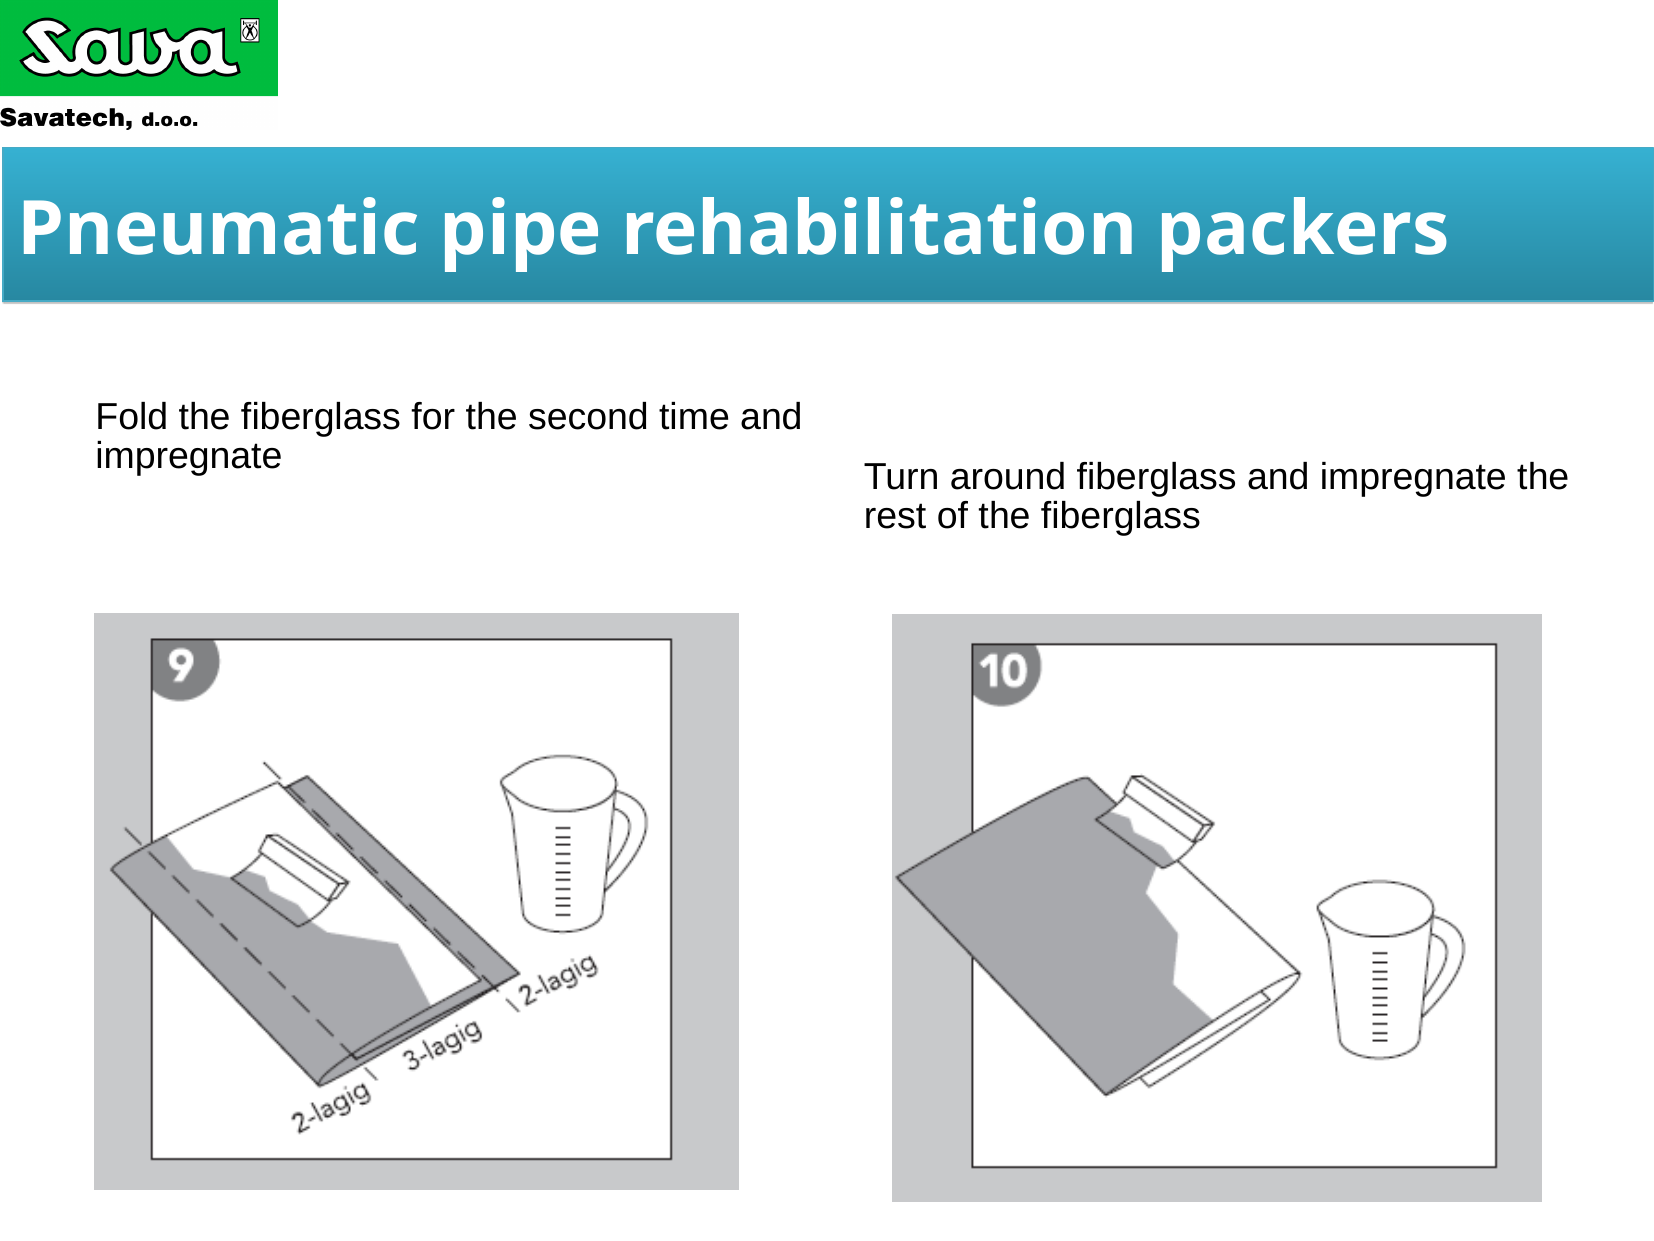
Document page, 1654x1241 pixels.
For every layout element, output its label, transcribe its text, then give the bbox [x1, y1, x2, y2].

text_box Turn around fiberglass and impregnate the rest of the fiberglass [832, 407, 1601, 585]
text_box Fold the fiberglass for the second time and impregnate [65, 347, 833, 525]
picture [0, 0, 278, 130]
text_box Pneumatic pipe rehabilitation packers [3, 148, 1654, 301]
picture [94, 613, 739, 1190]
picture [892, 614, 1542, 1202]
